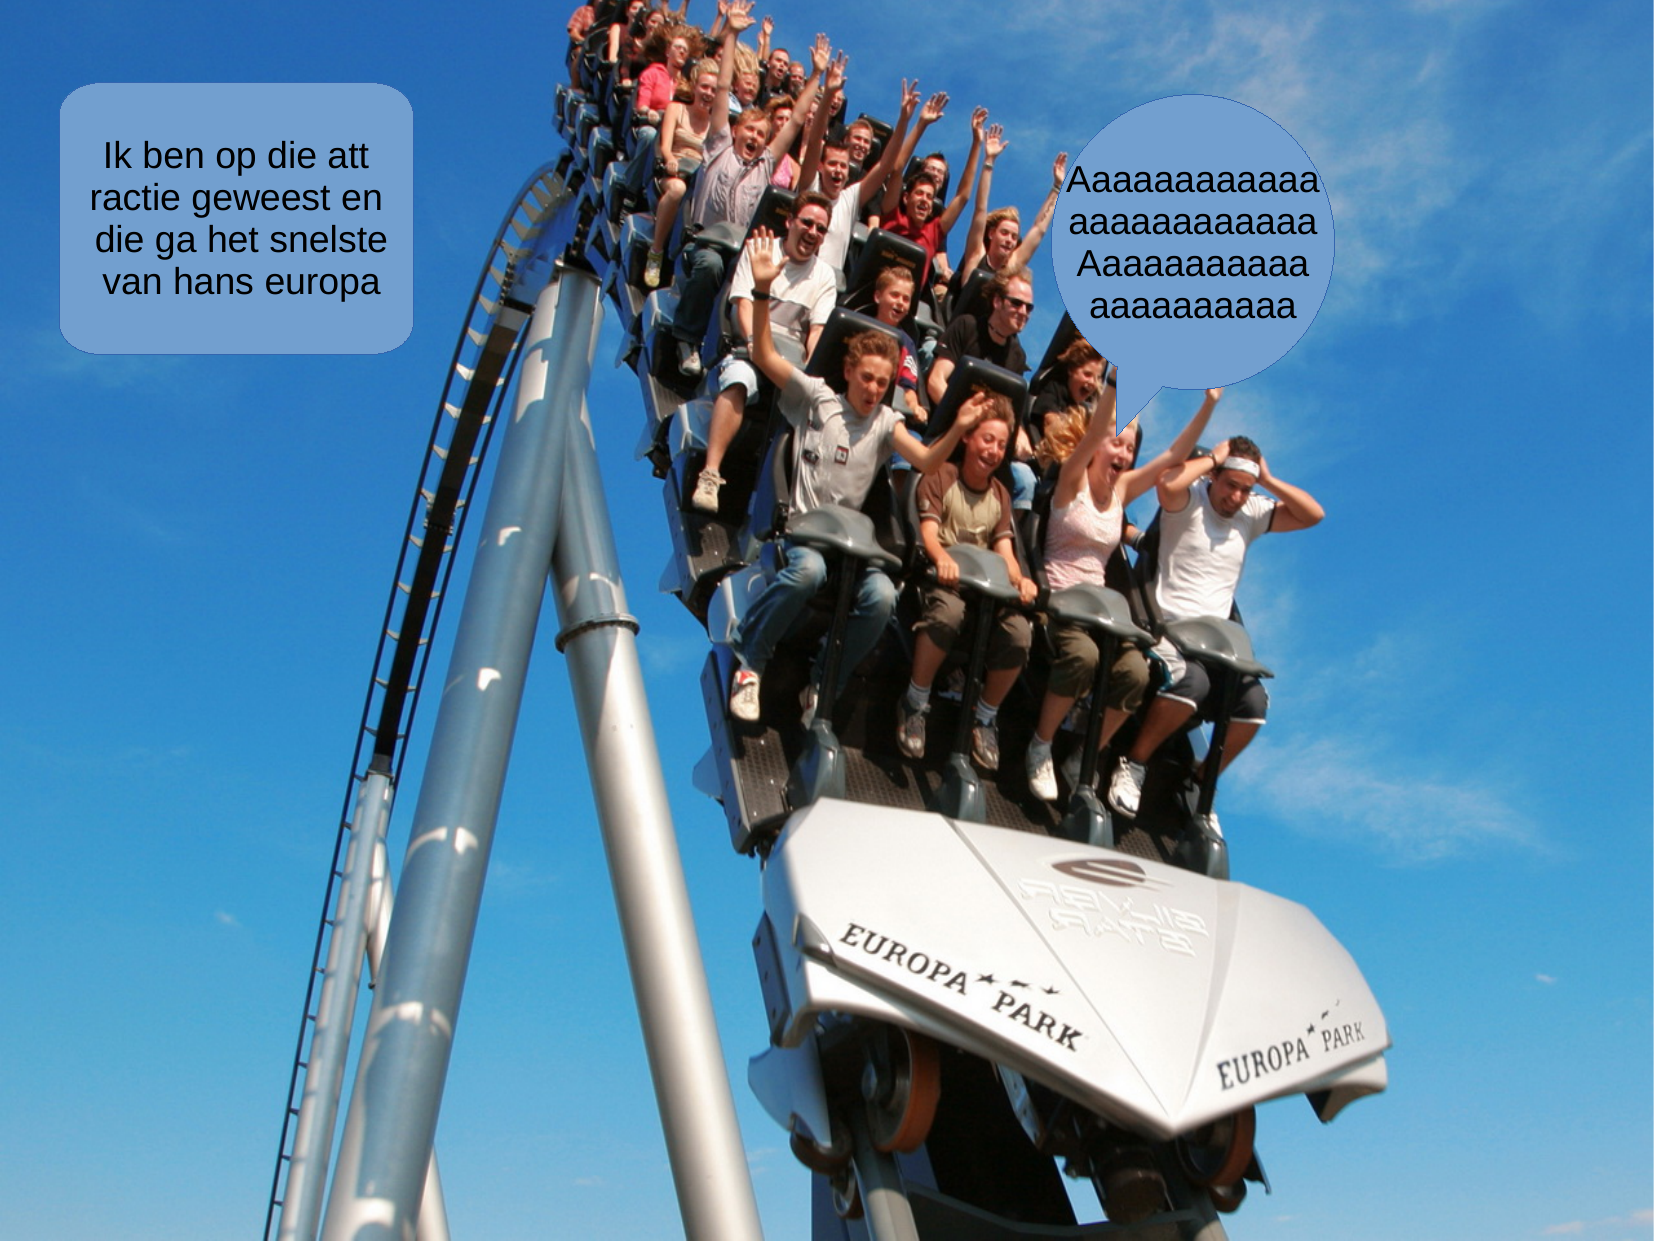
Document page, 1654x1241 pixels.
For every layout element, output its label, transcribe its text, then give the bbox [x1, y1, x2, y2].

picture [0, 0, 1654, 1241]
text_box Ik ben op die att ractie geweest en die ga het snelste van hans europa [59, 82, 414, 355]
text_box Aaaaaaaaaaaa aaaaaaaaaaaa Aaaaaaaaaaa aaaaaaaaaa [1051, 94, 1335, 437]
